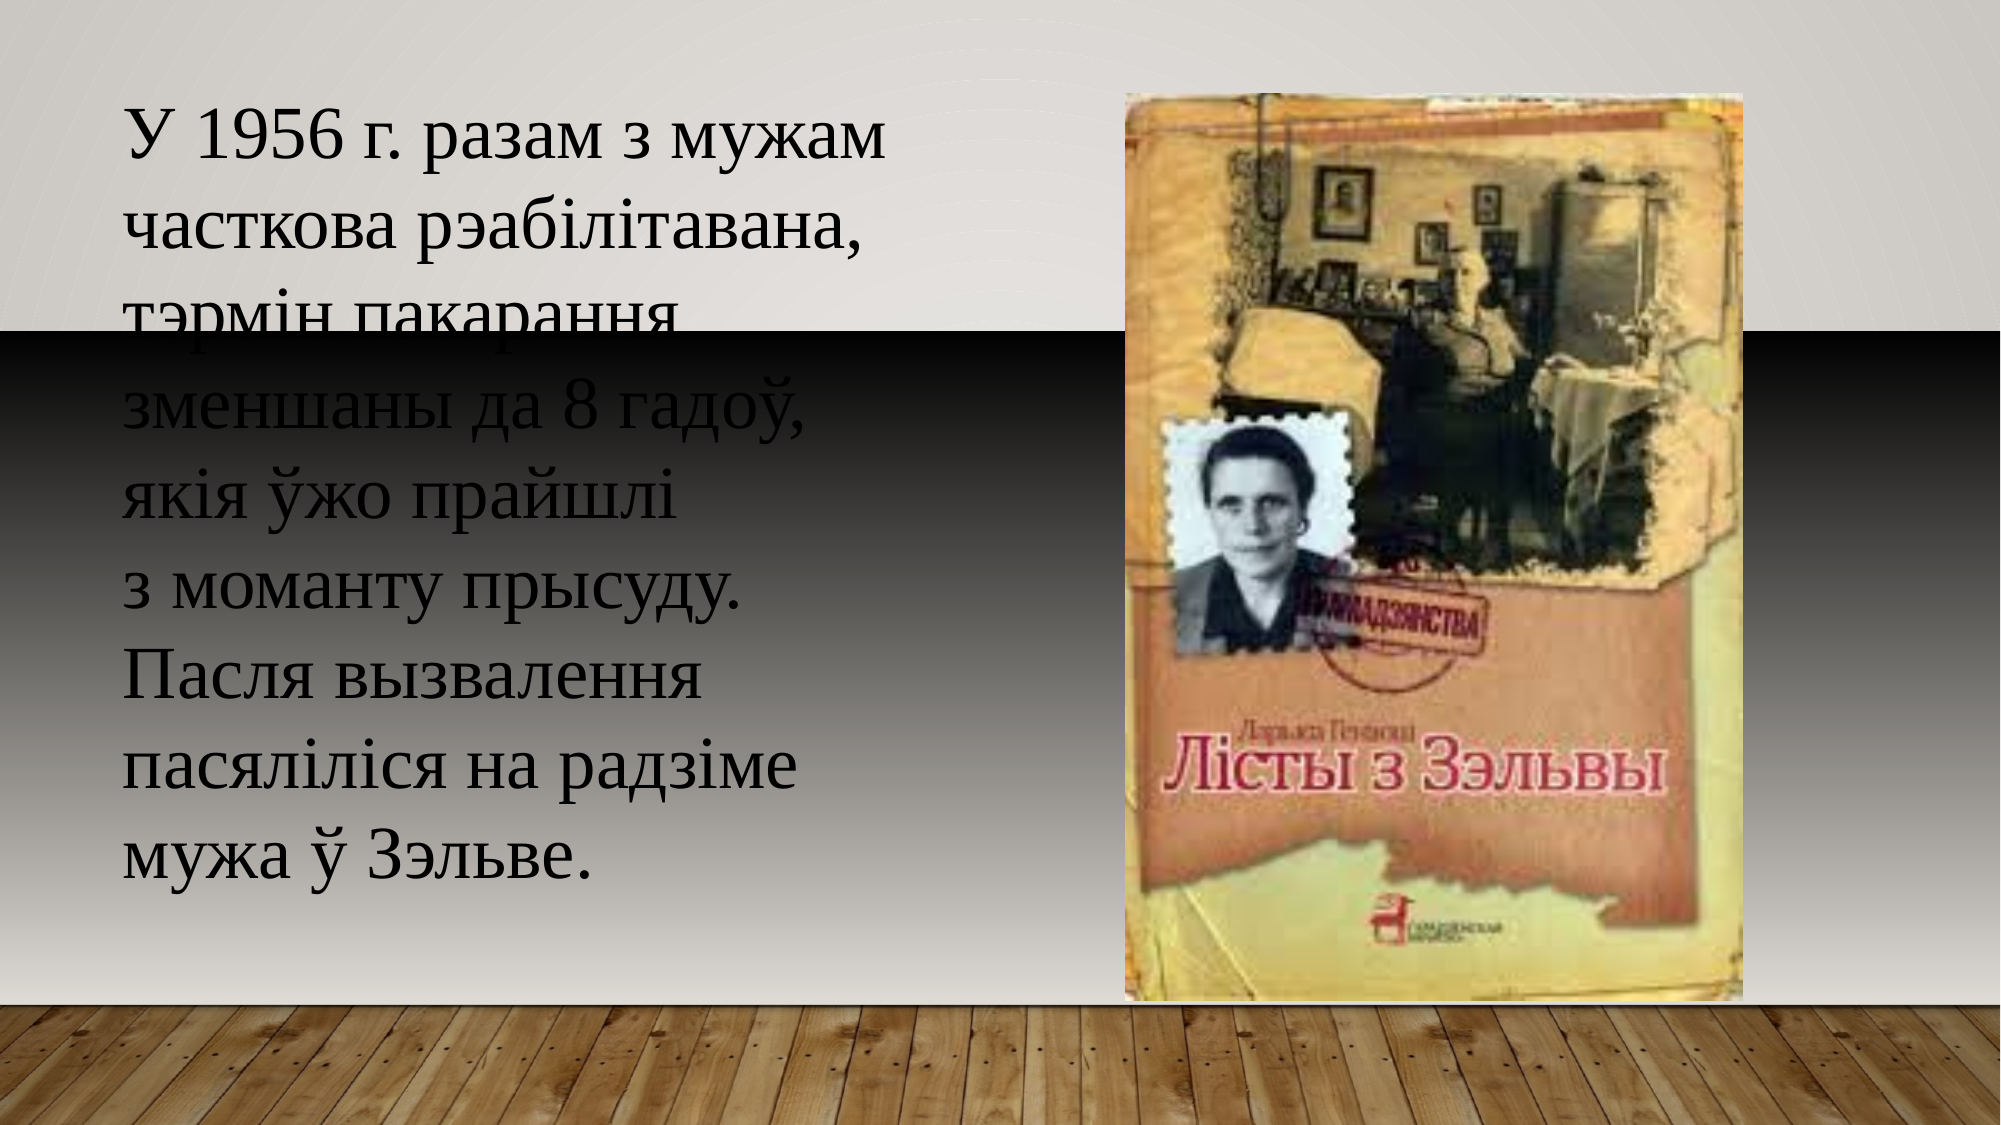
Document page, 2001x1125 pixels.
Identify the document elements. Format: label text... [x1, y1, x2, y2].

text_box У 1956 г. разам з мужам часткова рэабілітавана, тэрмін пакарання зменшаны да 8 гадоў, якія ўжо прайшлі з моманту прысуду. Пасля вызвалення пасяліліся на радзіме мужа ў Зэльве. [108, 76, 917, 992]
picture [1125, 93, 1743, 1001]
